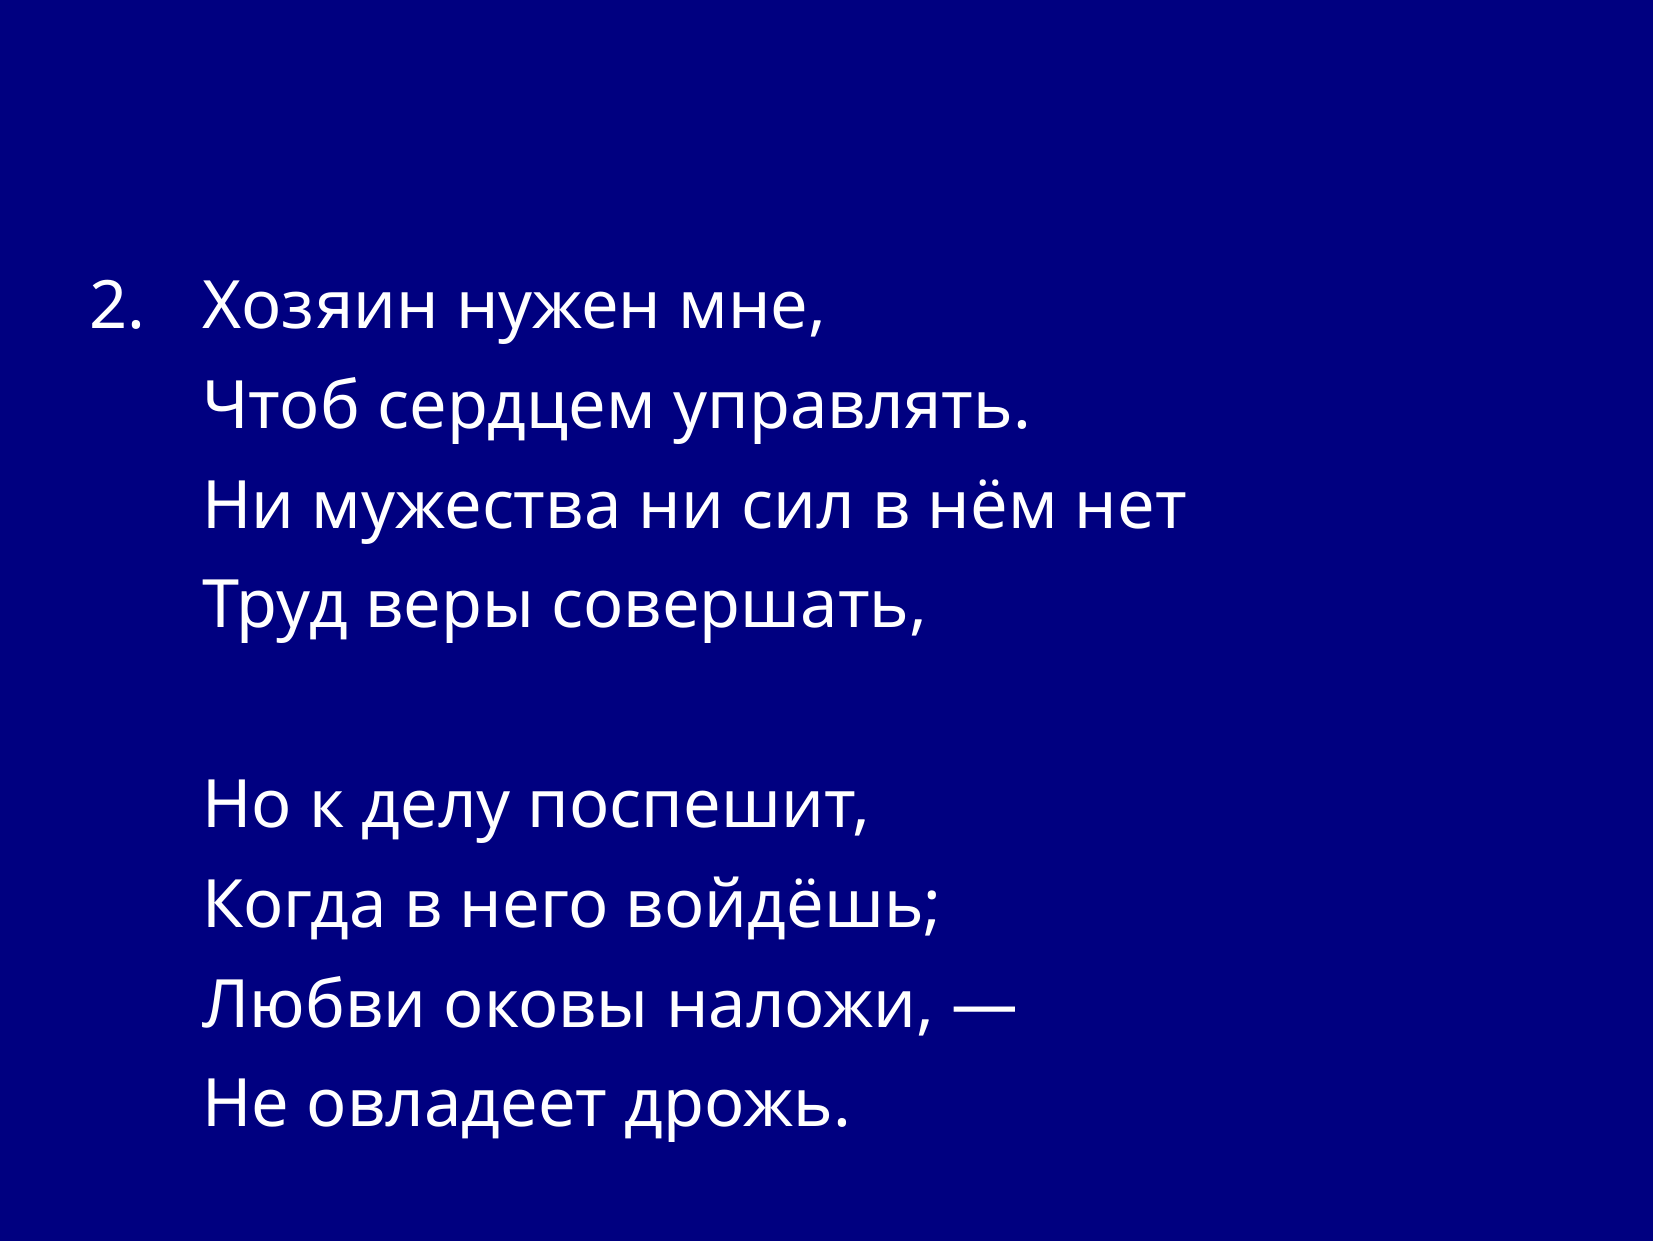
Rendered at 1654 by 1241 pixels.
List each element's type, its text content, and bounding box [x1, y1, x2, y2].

text_box 2. Хозяин нужен мне, Чтоб сердцем управлять. Ни мужества ни сил в нём нет Труд веры совершать, Но к делу поспешит, Когда в него войдёшь; Любви оковы наложи, — Не овладеет дрожь. [75, 150, 1576, 1163]
